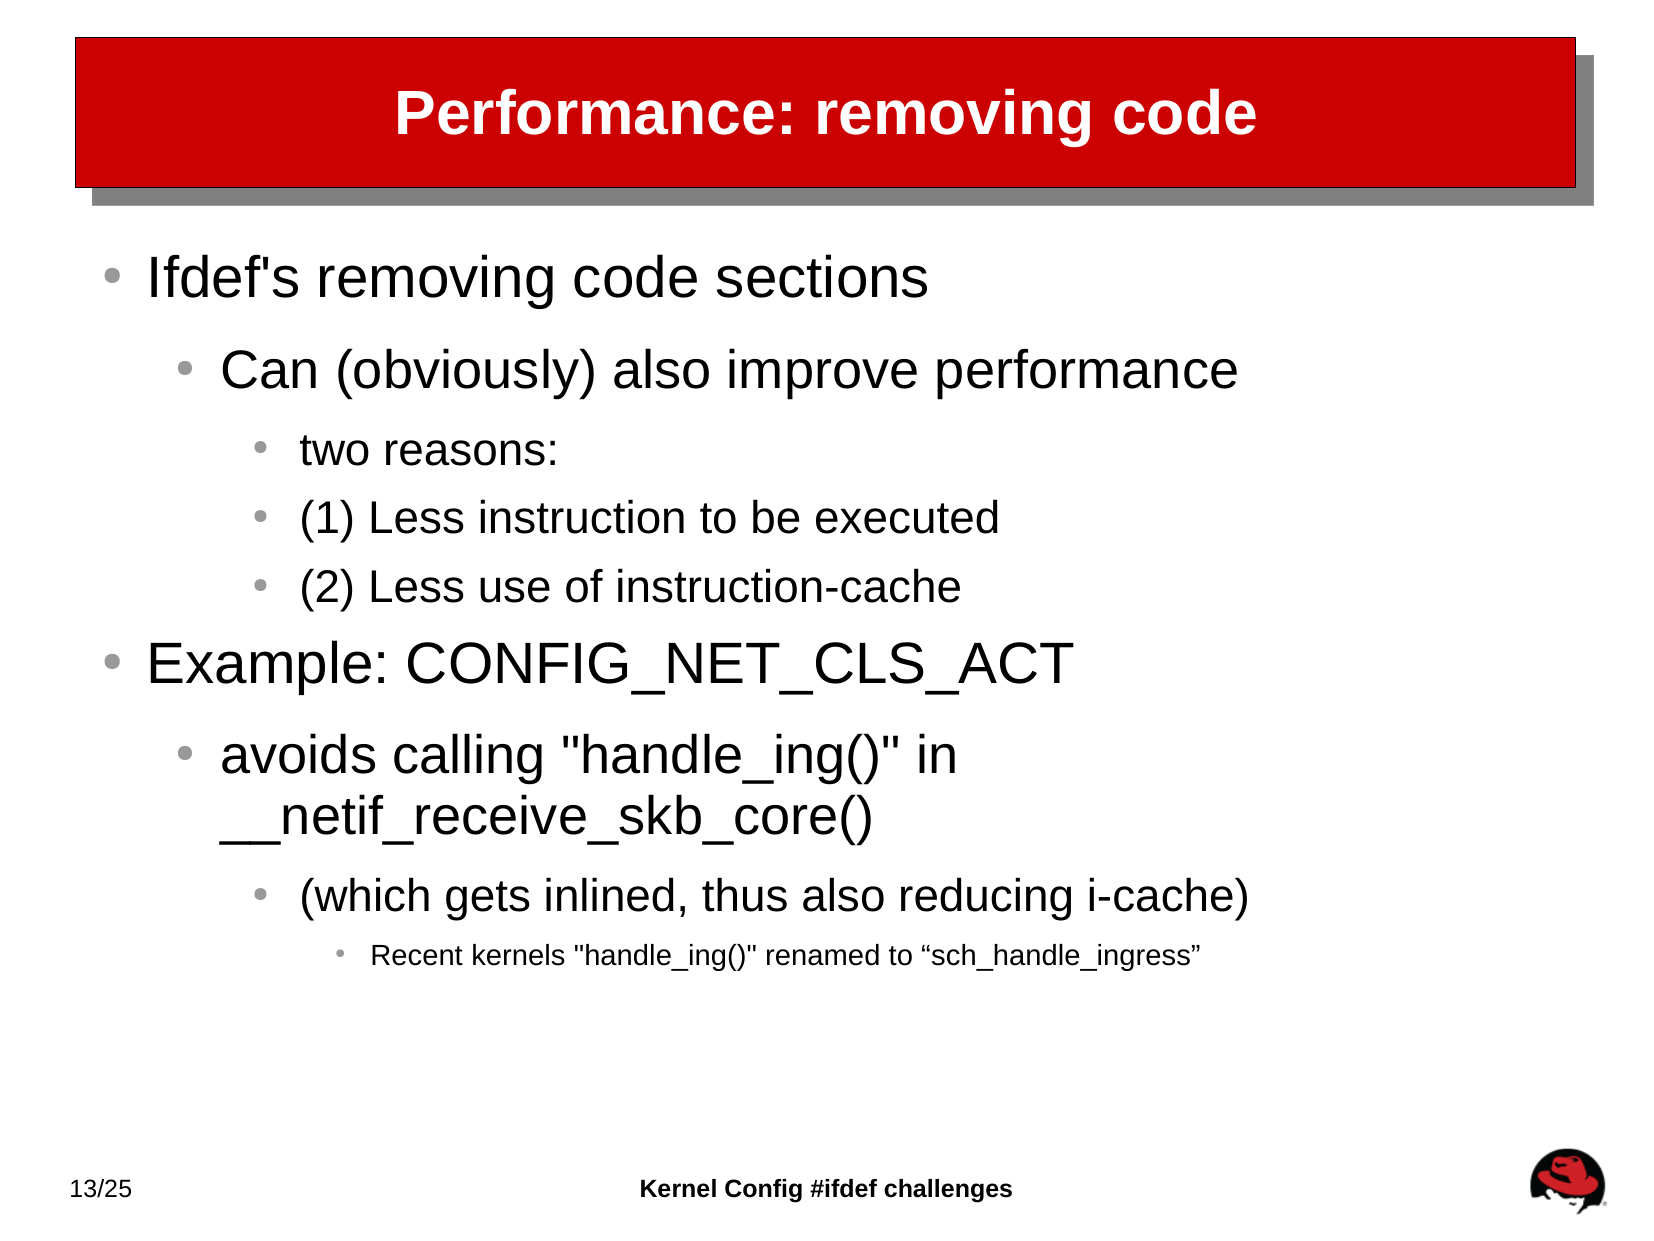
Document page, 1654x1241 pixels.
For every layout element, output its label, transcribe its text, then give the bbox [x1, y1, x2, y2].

picture [1529, 1146, 1613, 1224]
title Performance: removing code [82, 37, 1571, 188]
list Ifdef's removing code sections Can (obviously) also improve performance two reasons: (1) Less instruction to be executed (2) Less use of instruction-cache Example: CONFIG_NET_CLS_ACT avoids calling "handle_ing()" in __netif_receive_skb_core() (which gets inlined, thus also reducing i-cache) Recent kernels "handle_ing()" renamed to “sch_handle_ingress” [86, 244, 1576, 1039]
